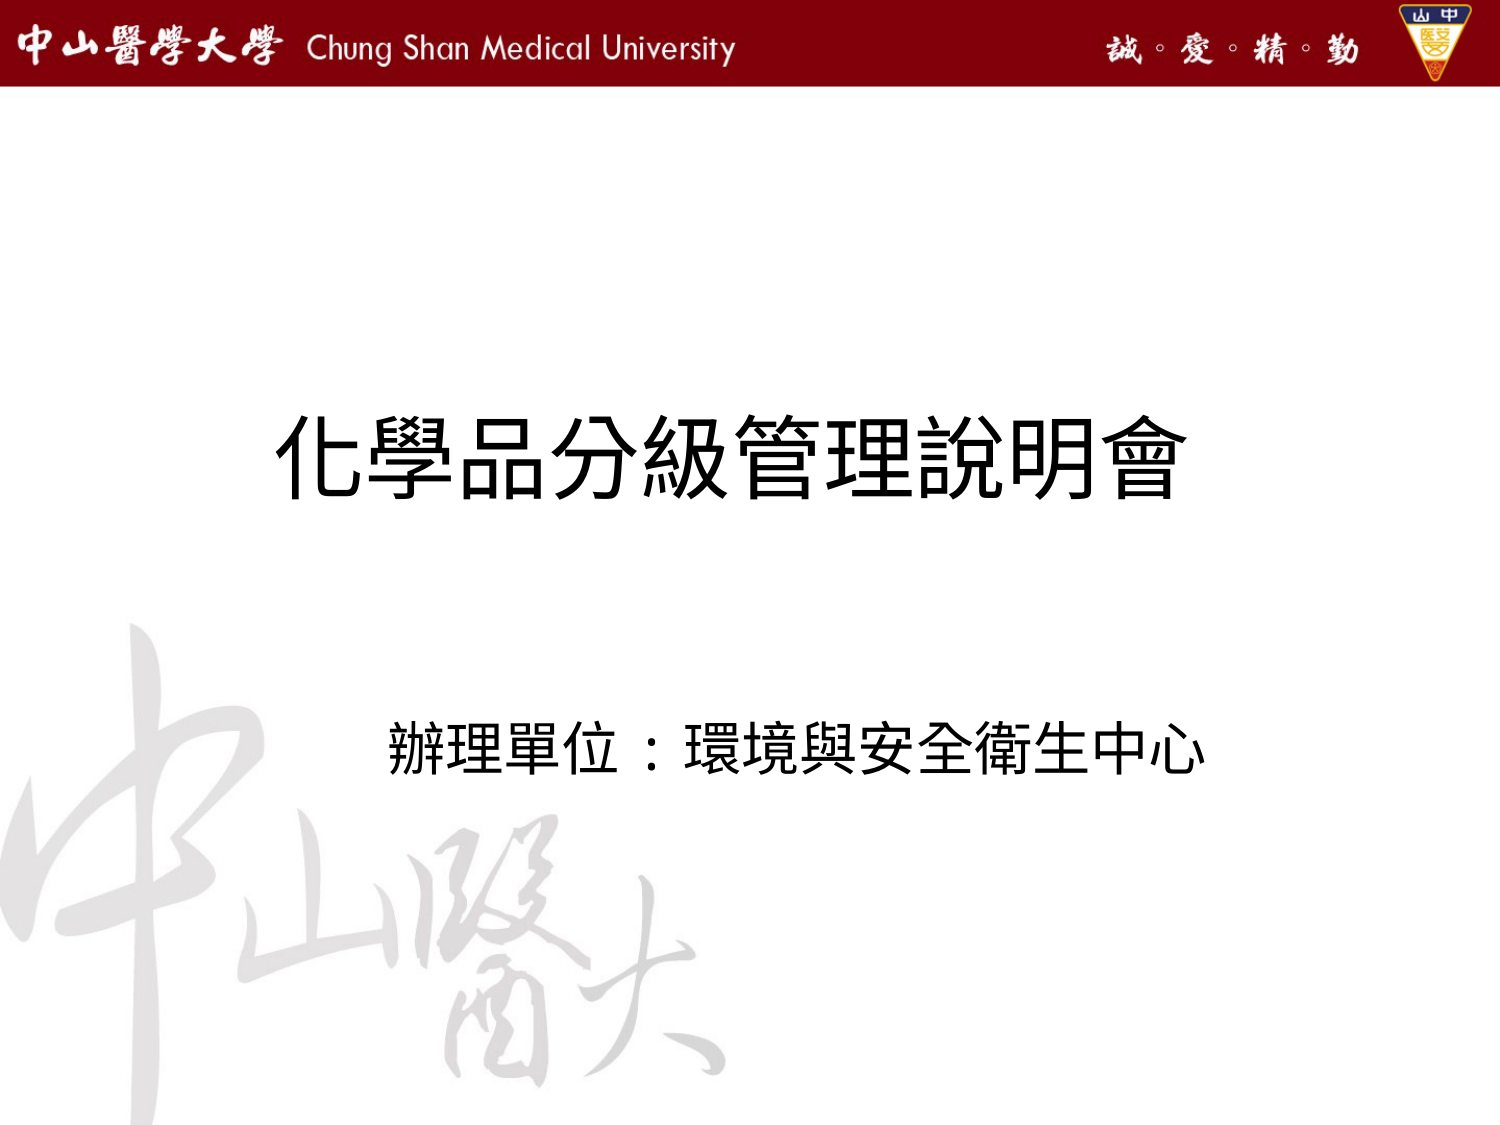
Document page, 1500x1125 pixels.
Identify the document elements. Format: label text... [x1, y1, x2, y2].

subtitle 辦理單位:環境與安全衛生中心 [372, 704, 1500, 992]
title 化學品分級管理說明會 [41, 267, 1423, 646]
